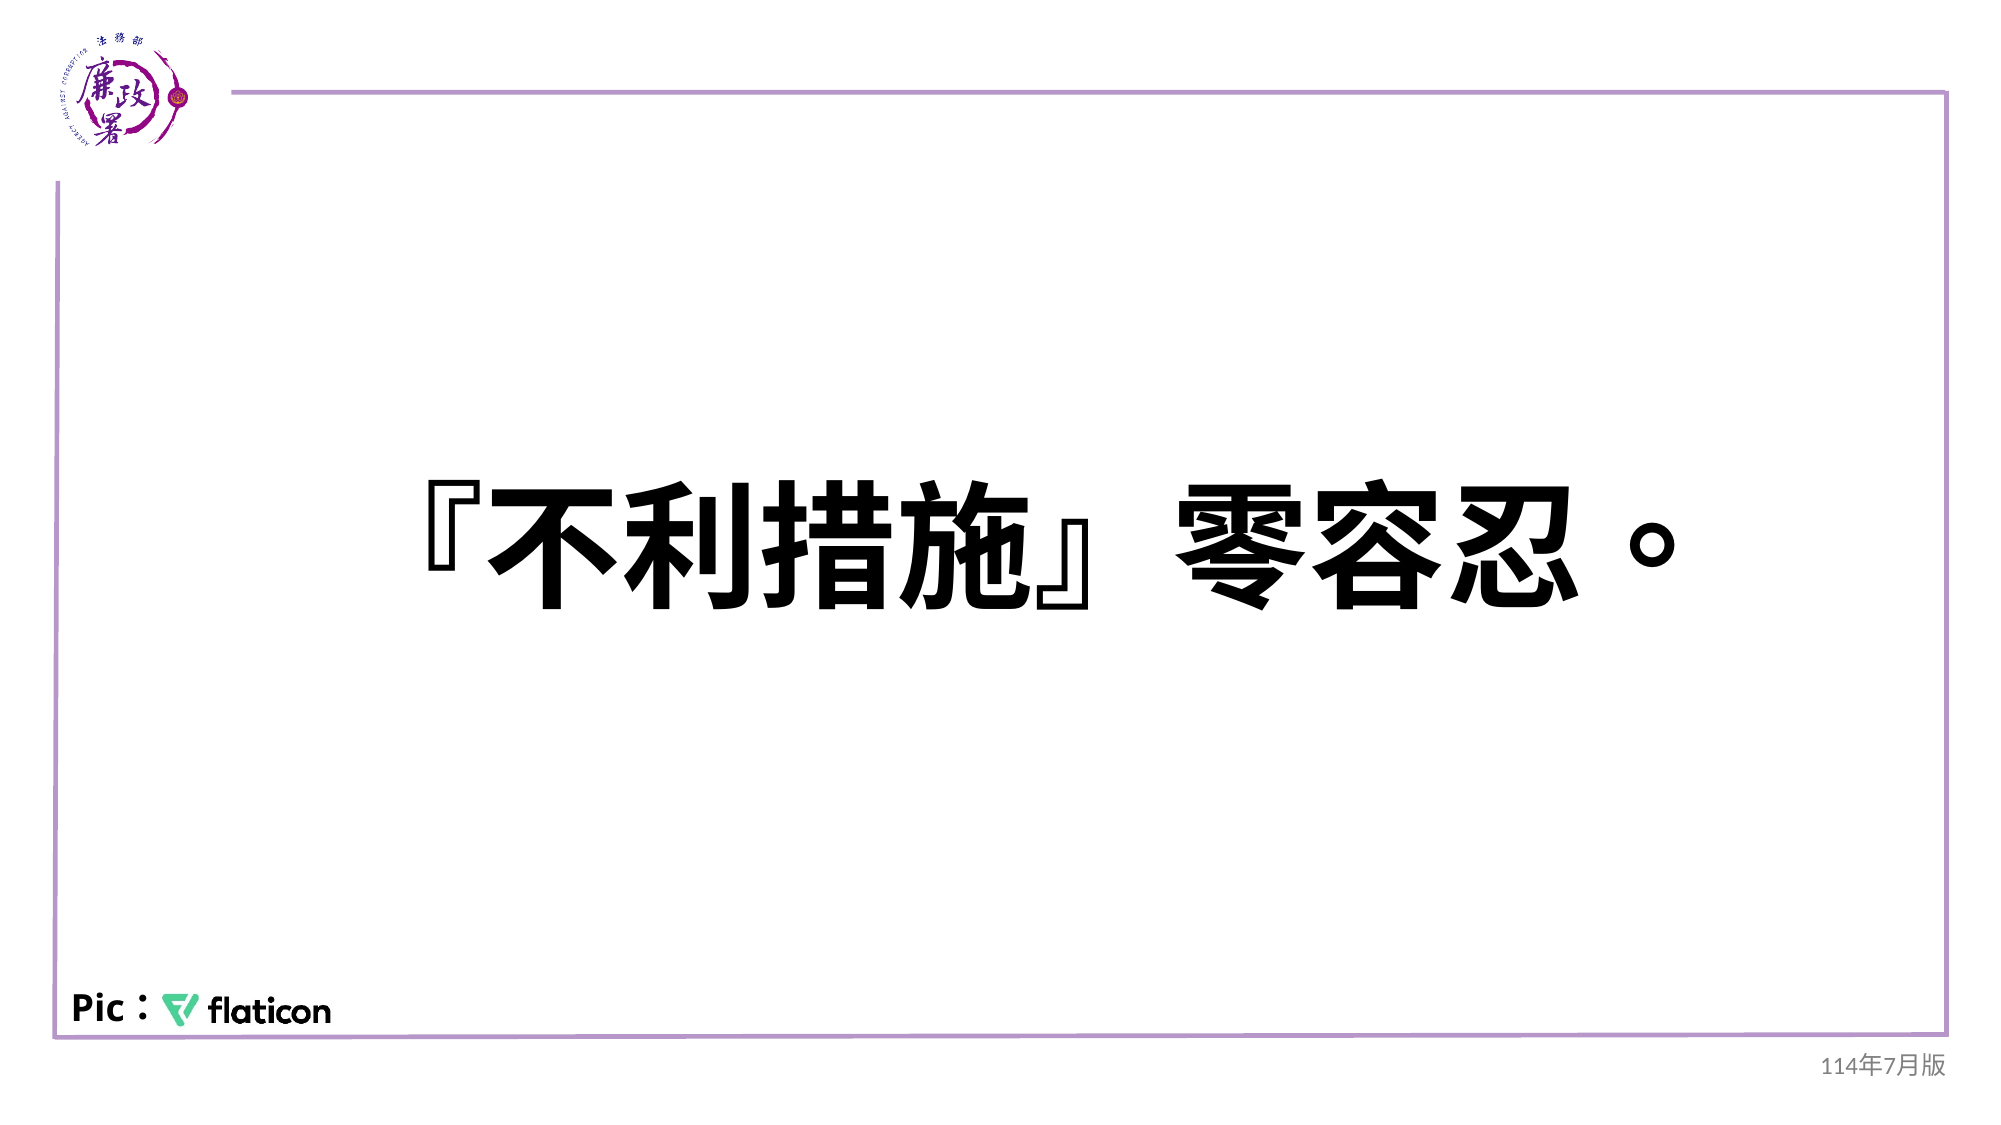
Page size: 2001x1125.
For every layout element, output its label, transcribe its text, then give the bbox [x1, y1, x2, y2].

picture [60, 32, 188, 146]
text_box 『不利措施』零容忍。 [331, 452, 1737, 633]
picture [159, 991, 334, 1030]
text_box Pic： [55, 976, 178, 1037]
